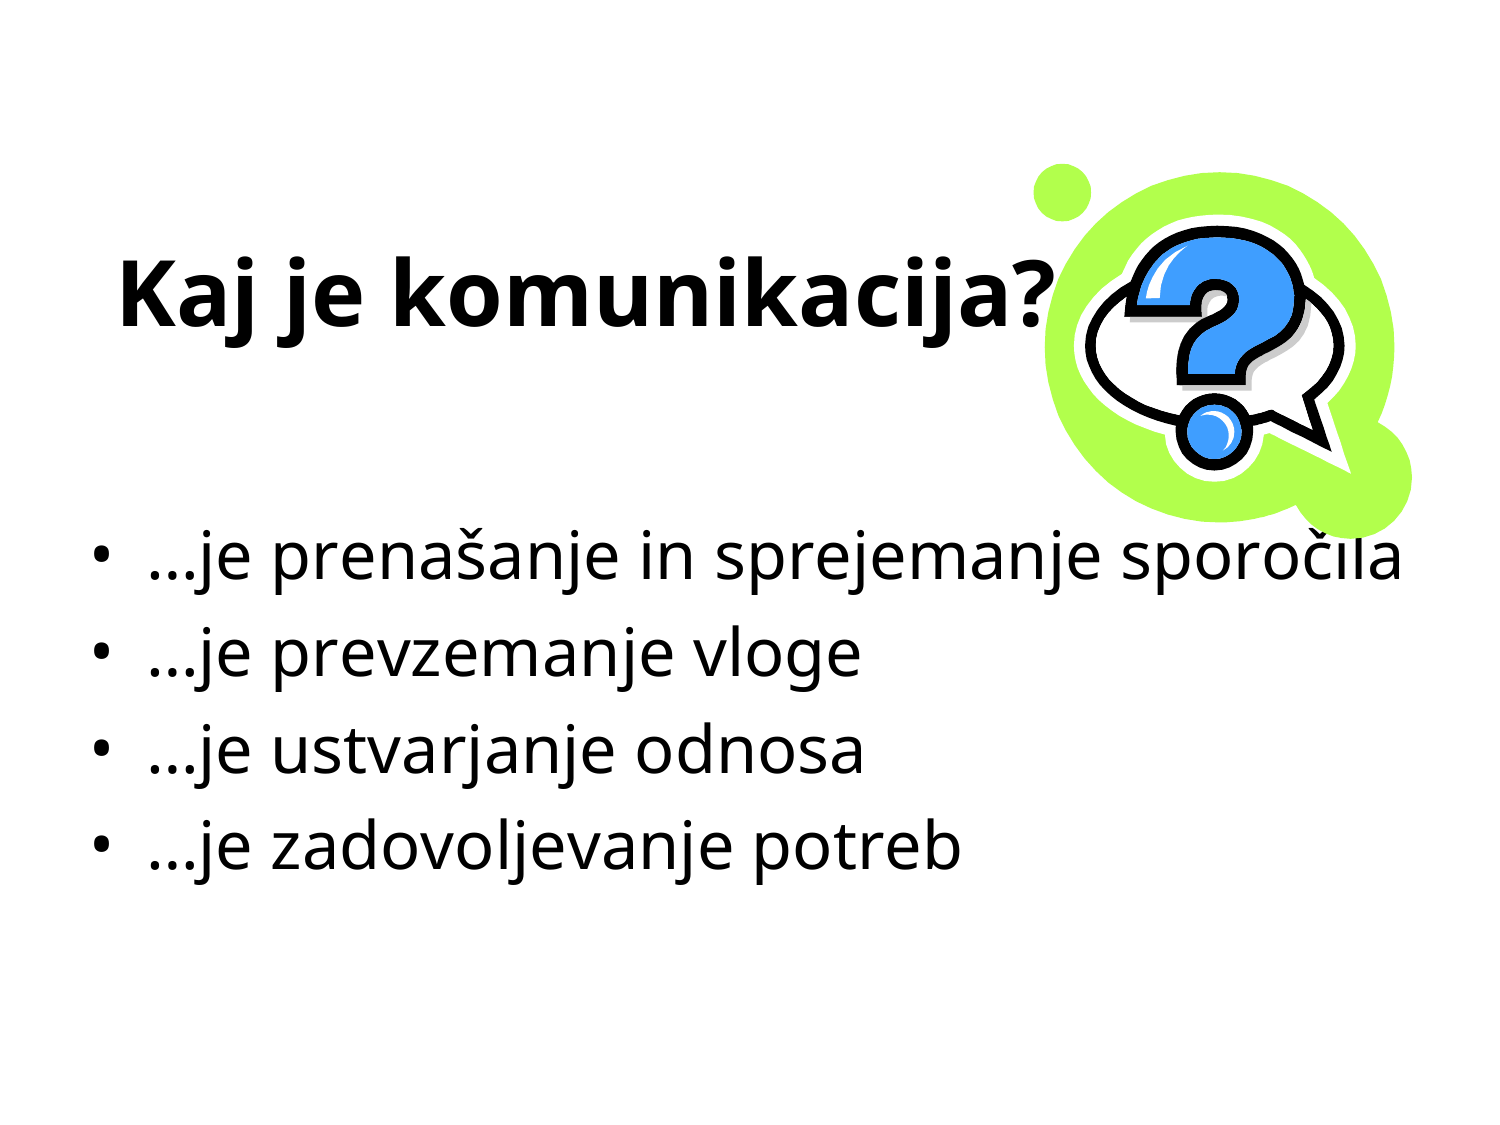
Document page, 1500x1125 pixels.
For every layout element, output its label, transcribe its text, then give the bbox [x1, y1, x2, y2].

list …je prenašanje in sprejemanje sporočila …je prevzemanje vloge …je ustvarjanje odnosa …je zadovoljevanje potreb [75, 505, 1426, 1125]
title Kaj je komunikacija? [0, 196, 1033, 384]
picture [1033, 163, 1413, 539]
